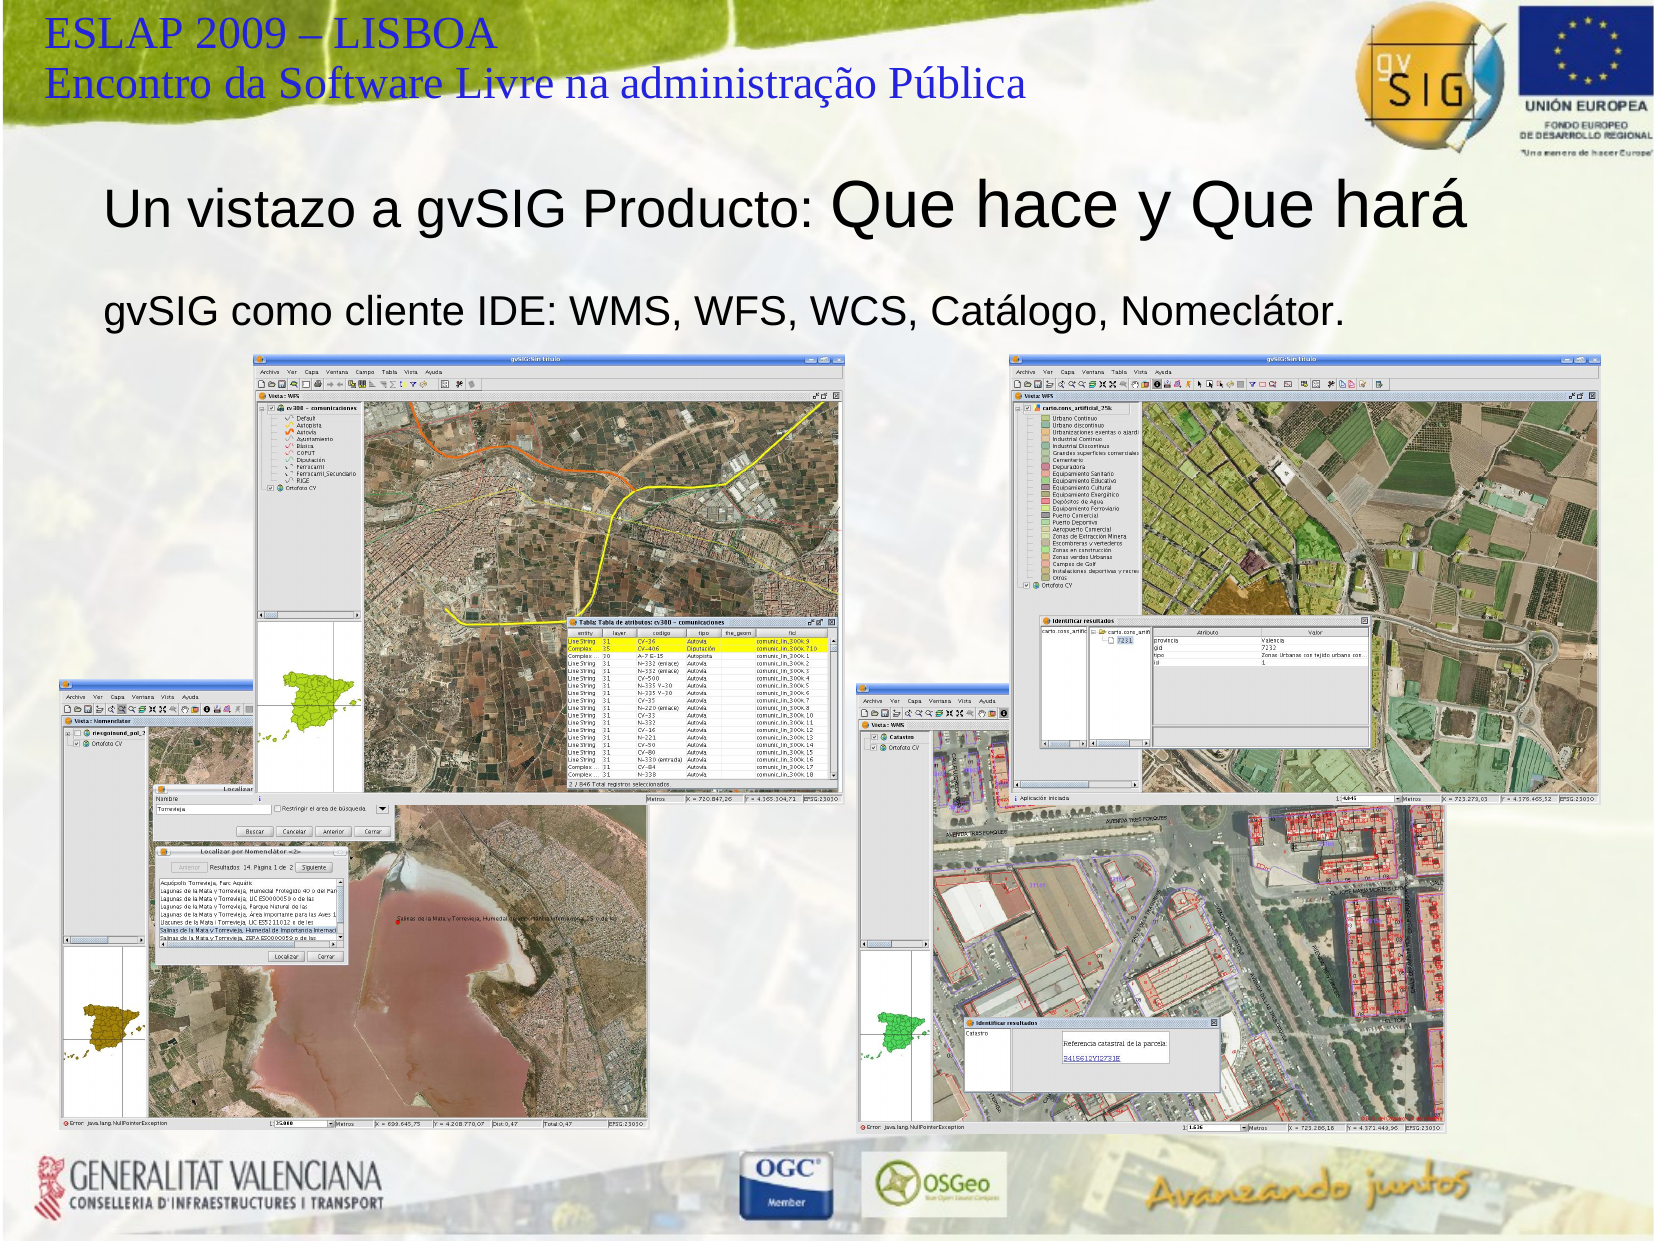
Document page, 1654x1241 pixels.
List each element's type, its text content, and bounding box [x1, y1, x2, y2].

text_box Un vistazo a gvSIG Producto: Que hace y Que hará gvSIG como cliente IDE: WMS, WFS, WCS, Catálogo, Nomeclátor. [88, 159, 1565, 362]
picture [2, 0, 1654, 1241]
